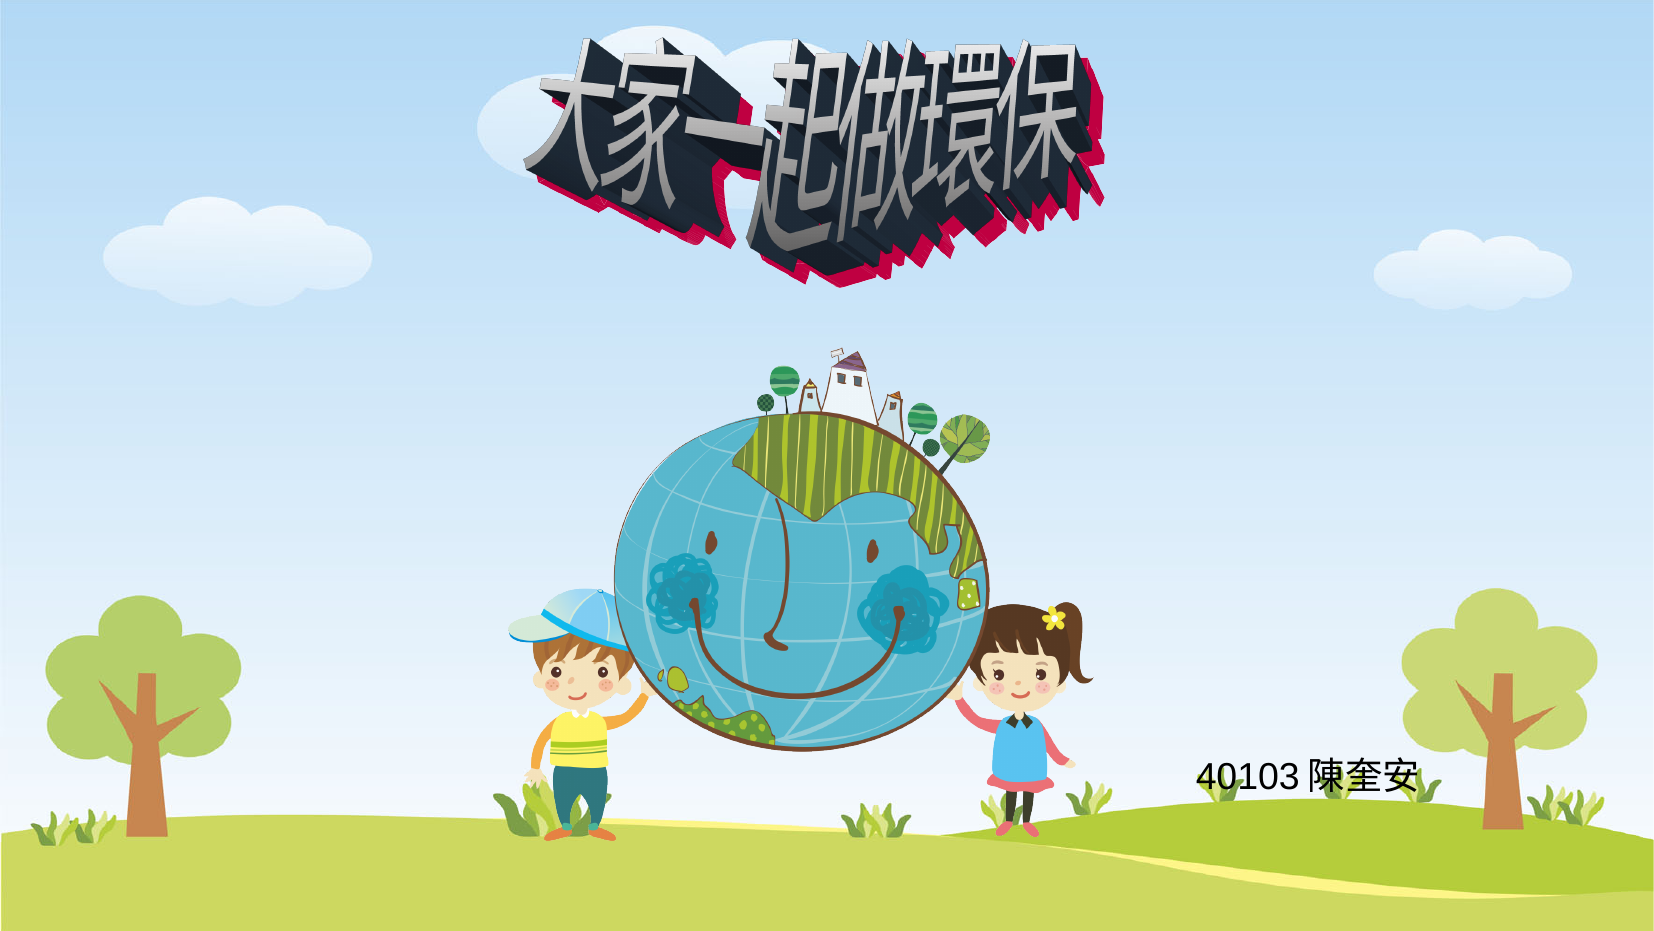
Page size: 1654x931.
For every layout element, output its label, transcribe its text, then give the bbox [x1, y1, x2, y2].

picture [0, 0, 1654, 931]
text_box 40103陳奎安 [1181, 738, 1447, 803]
